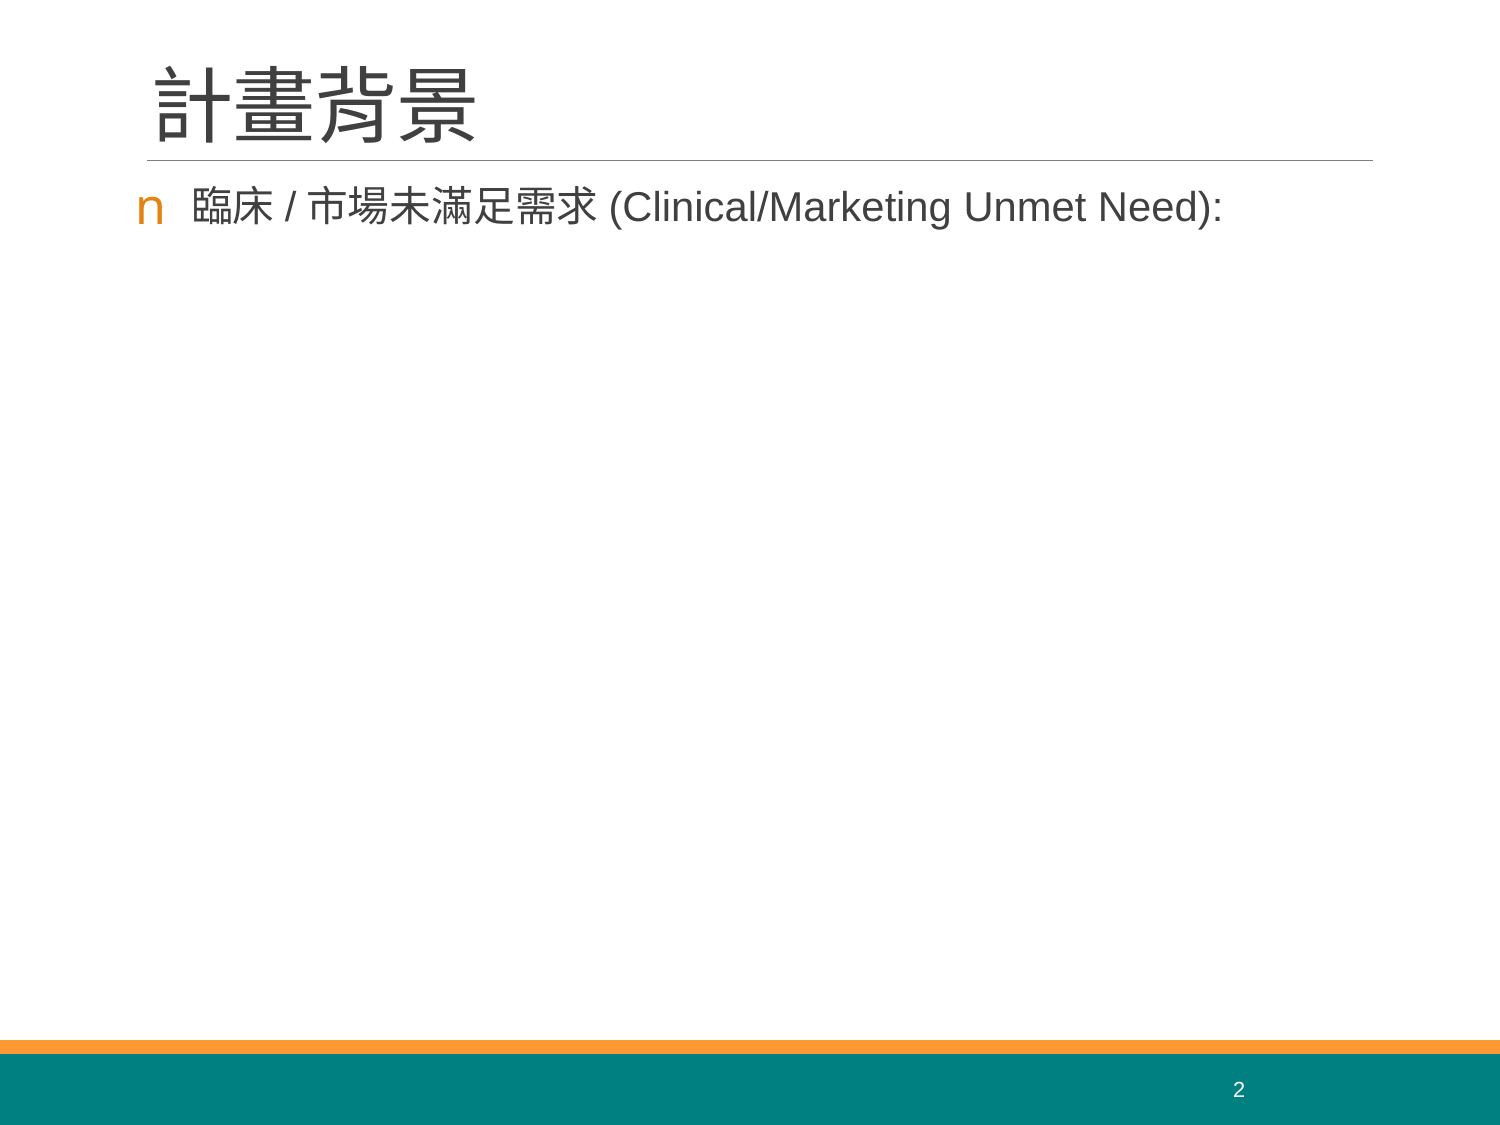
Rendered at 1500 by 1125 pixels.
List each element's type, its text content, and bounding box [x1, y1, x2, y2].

list 臨床/市場未滿足需求(Clinical/Marketing Unmet Need): [135, 172, 1373, 963]
text_box [1218, 1059, 1380, 1120]
title 計畫背景 [135, 1, 1373, 161]
